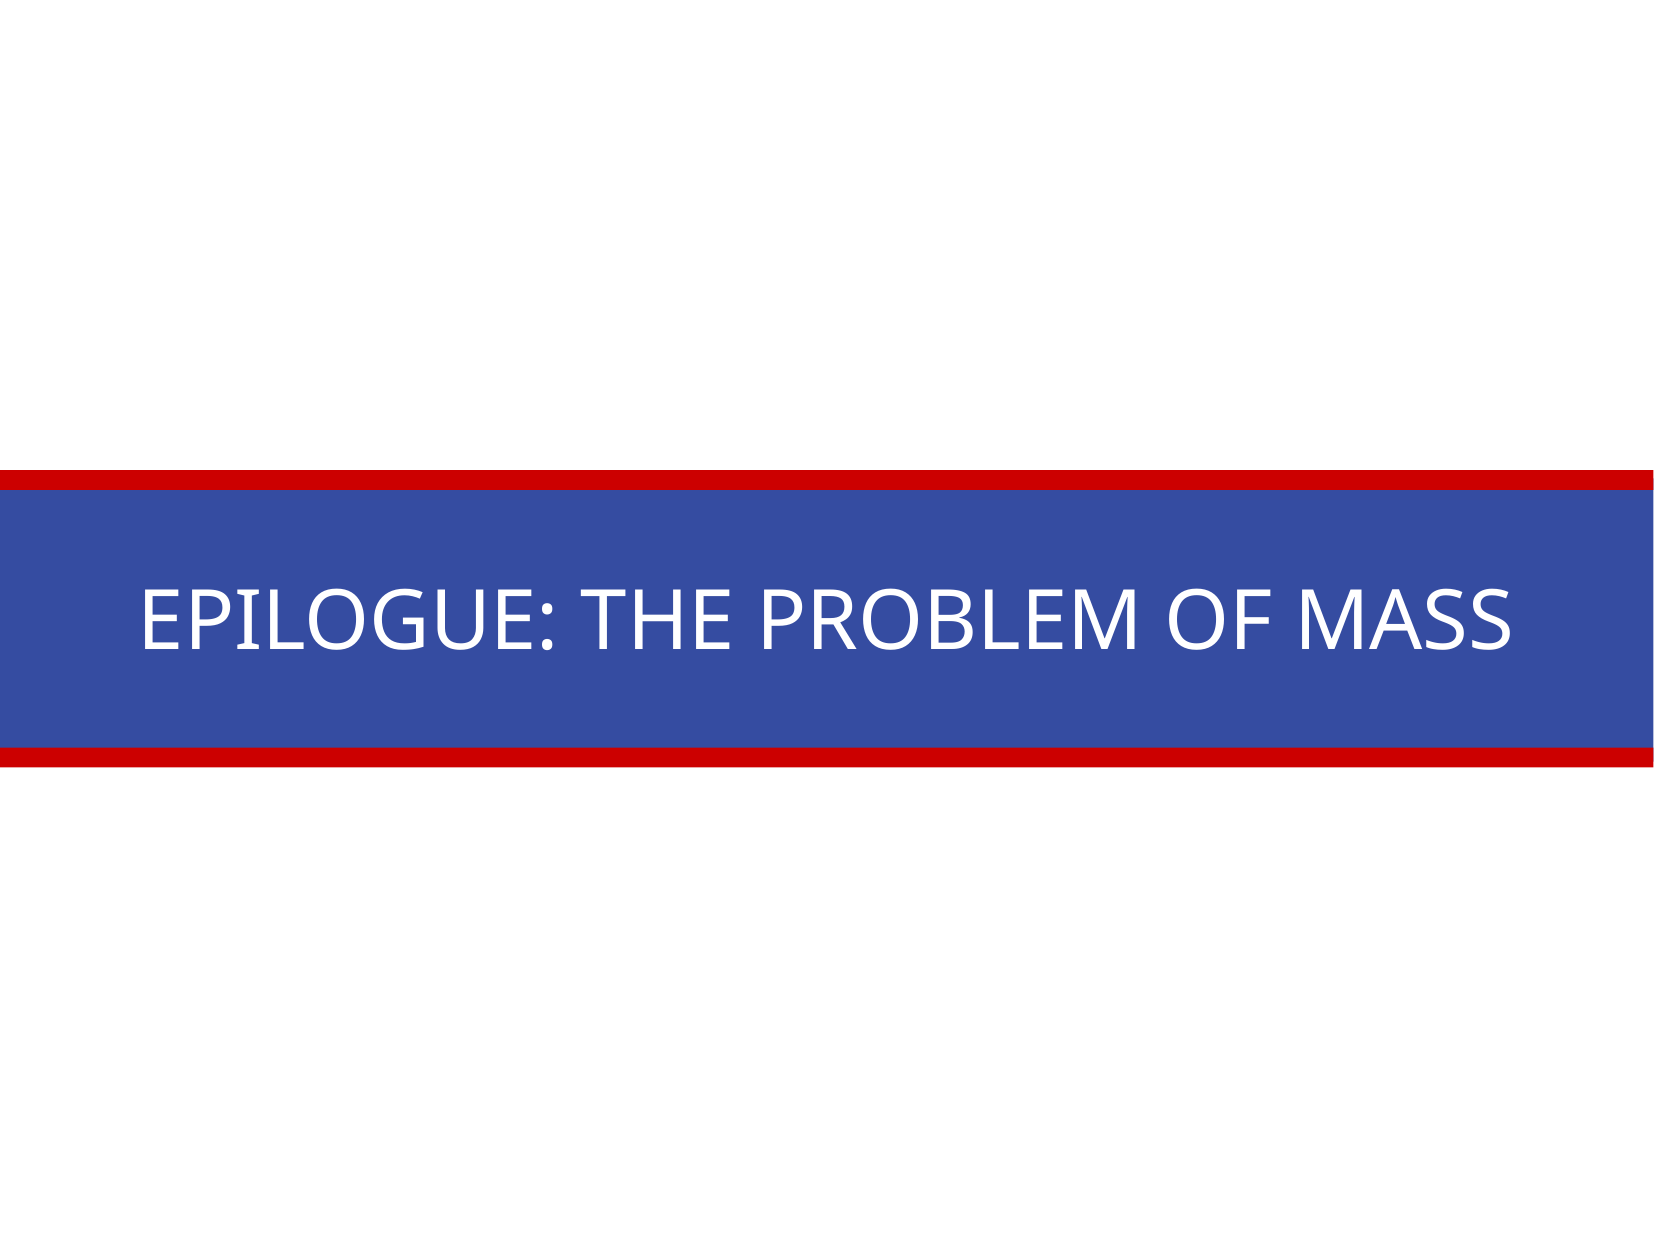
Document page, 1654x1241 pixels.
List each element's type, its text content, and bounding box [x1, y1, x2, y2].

subtitle EPILOGUE: THE PROBLEM OF MASS [0, 487, 1654, 747]
